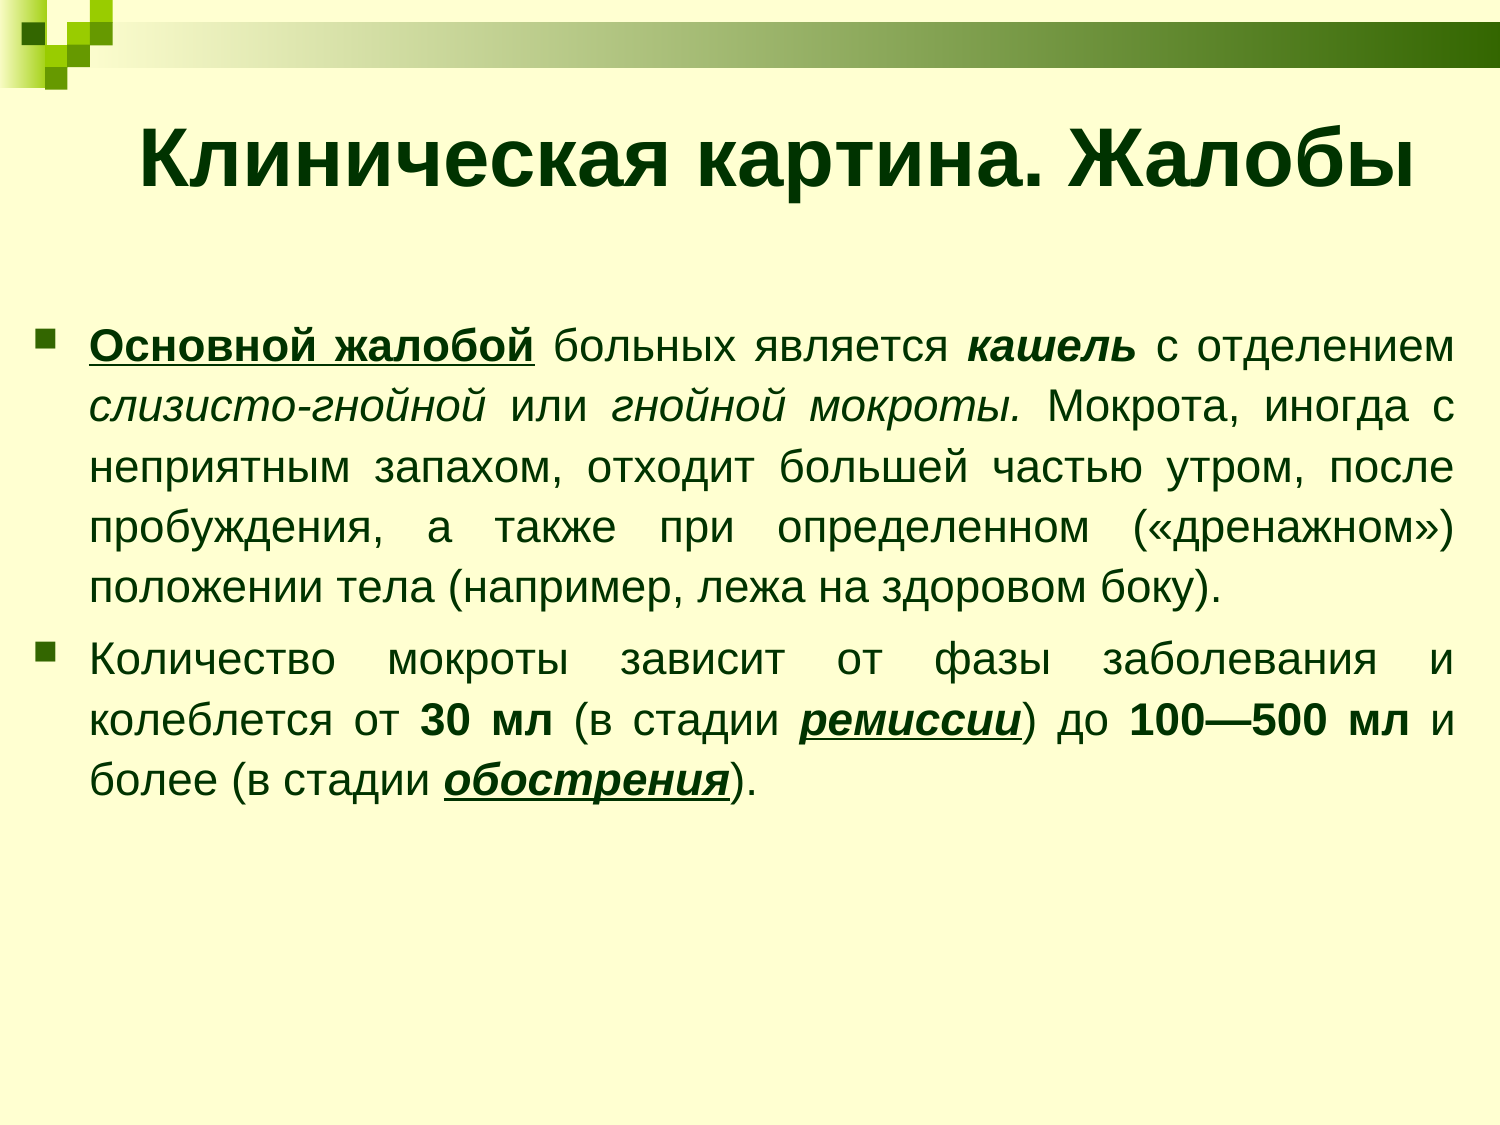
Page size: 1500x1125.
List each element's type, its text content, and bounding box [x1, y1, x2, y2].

title Клиническая картина. Жалобы [123, 78, 1449, 229]
list Основной жалобой больных является кашель с отделением слизисто-гнойной или гнойной мокроты. Мокрота, иногда с неприятным запахом, отходит большей частью утром, после пробуждения, а также при определенном («дренажном») положении тела (например, лежа на здоровом боку). Количество мокроты зависит от фазы заболевания и колеблется от 30 мл (в стадии ремиссии) до 100—500 мл и более (в стадии обострения). [17, 302, 1471, 1125]
